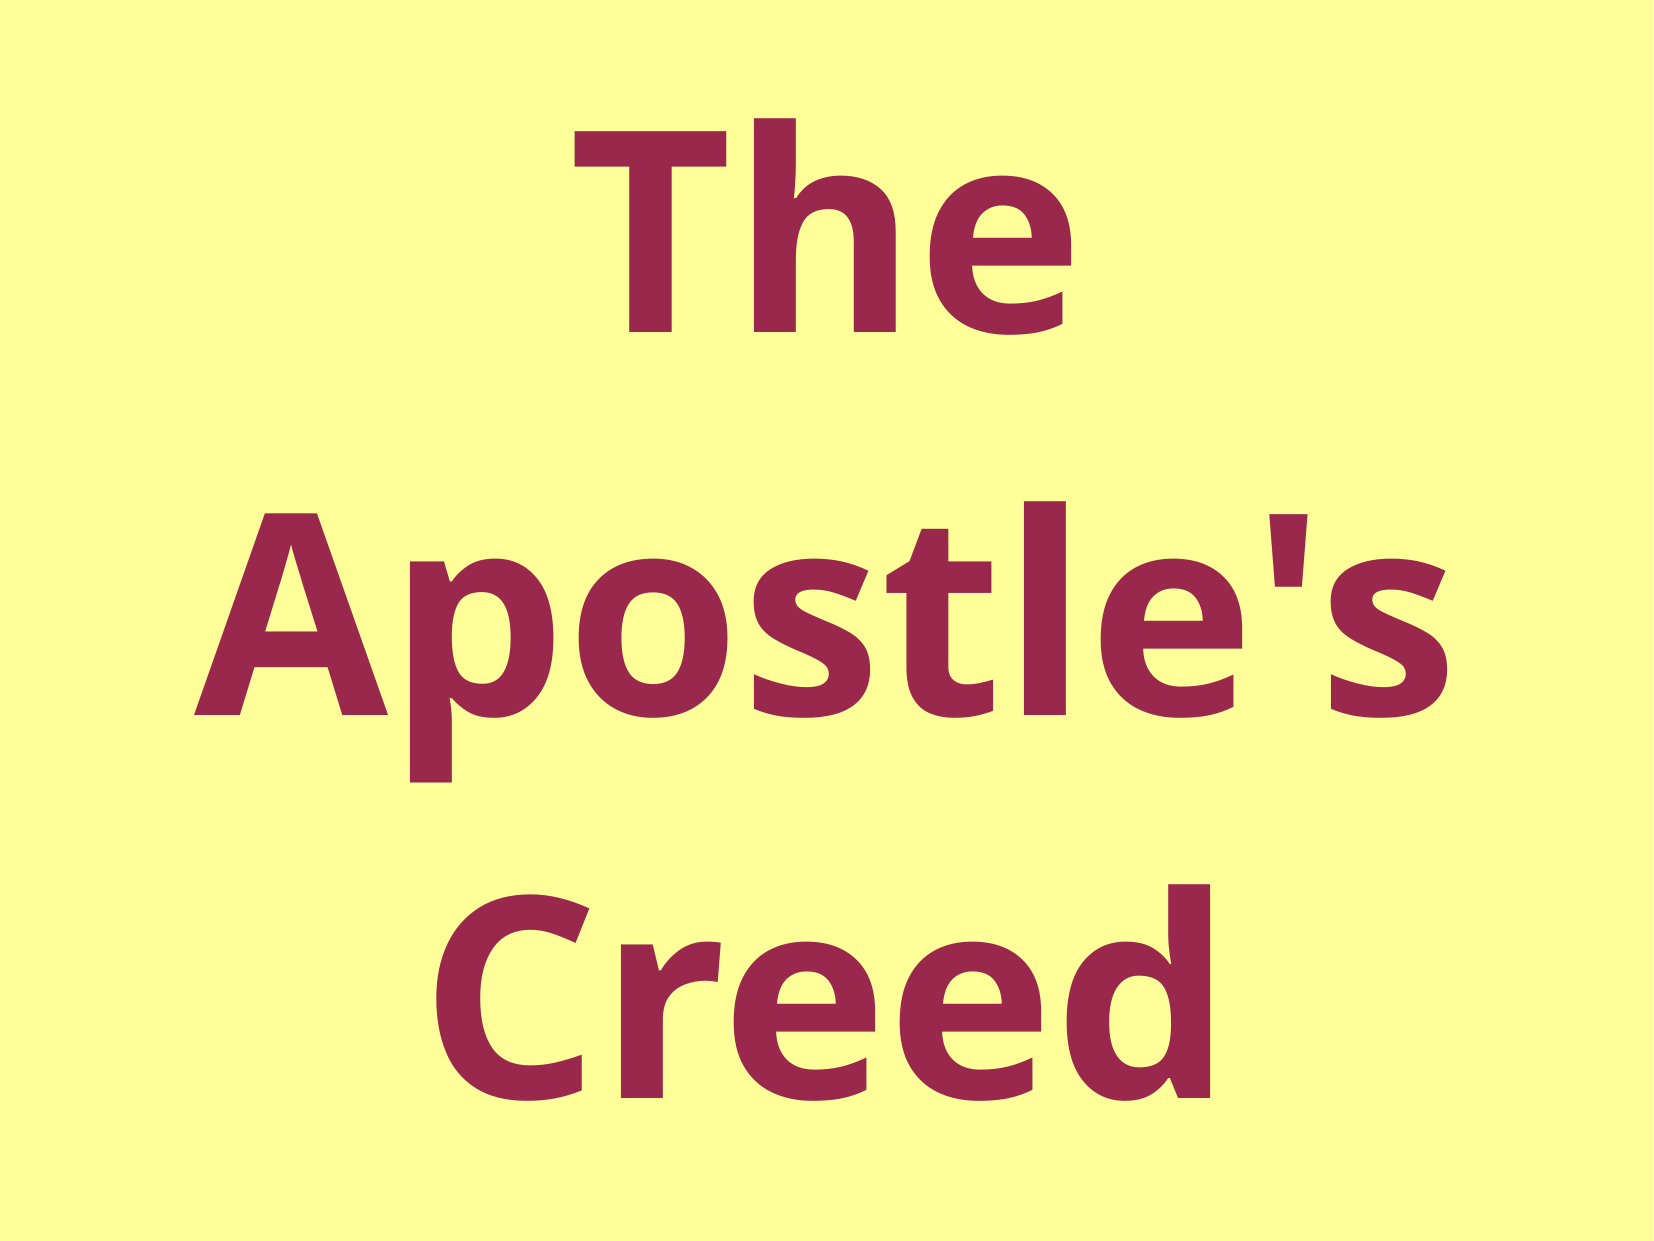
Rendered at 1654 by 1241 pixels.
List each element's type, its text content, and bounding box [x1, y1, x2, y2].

title The Apostle's Creed [82, 81, 1571, 1131]
